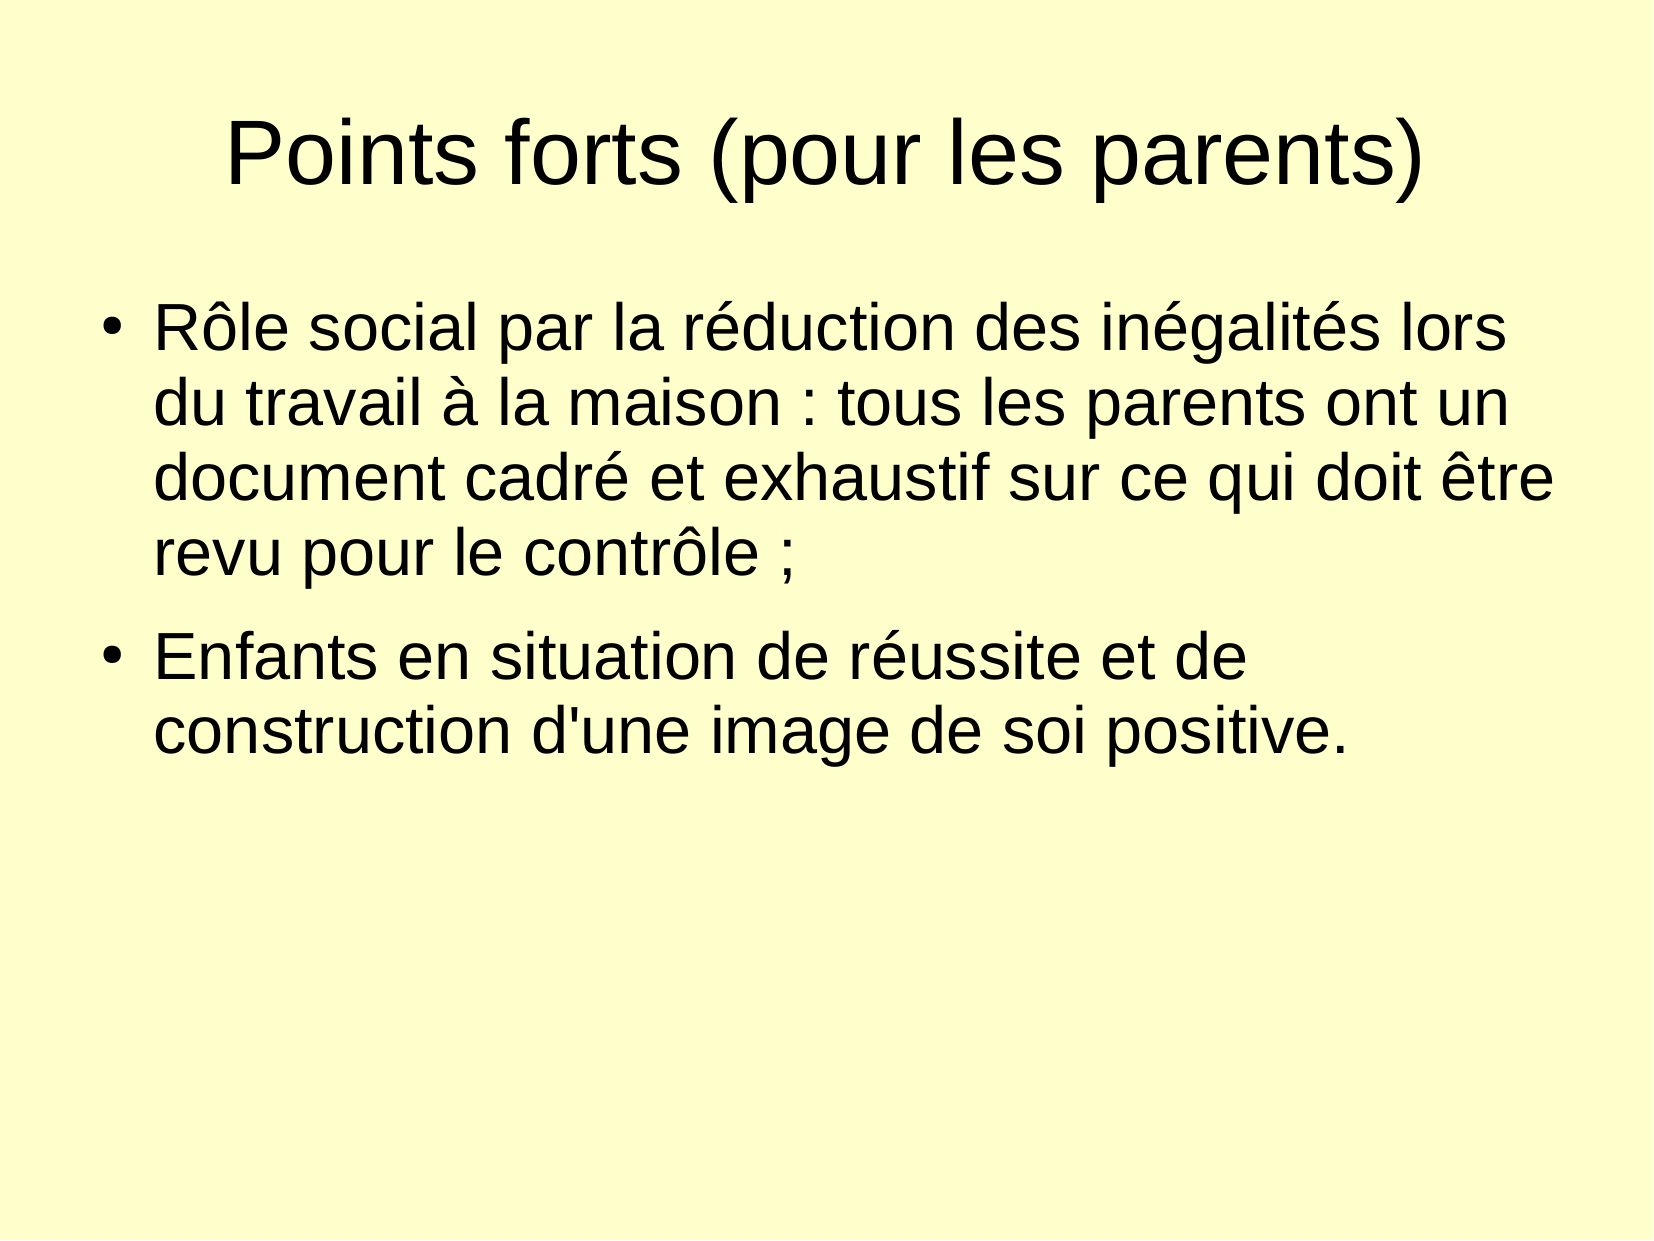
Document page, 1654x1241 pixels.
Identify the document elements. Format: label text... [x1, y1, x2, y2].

list Rôle social par la réduction des inégalités lors du travail à la maison : tous les parents ont un document cadré et exhaustif sur ce qui doit être revu pour le contrôle ; Enfants en situation de réussite et de construction d'une image de soi positive. [82, 290, 1571, 1010]
title Points forts (pour les parents) [82, 49, 1571, 257]
